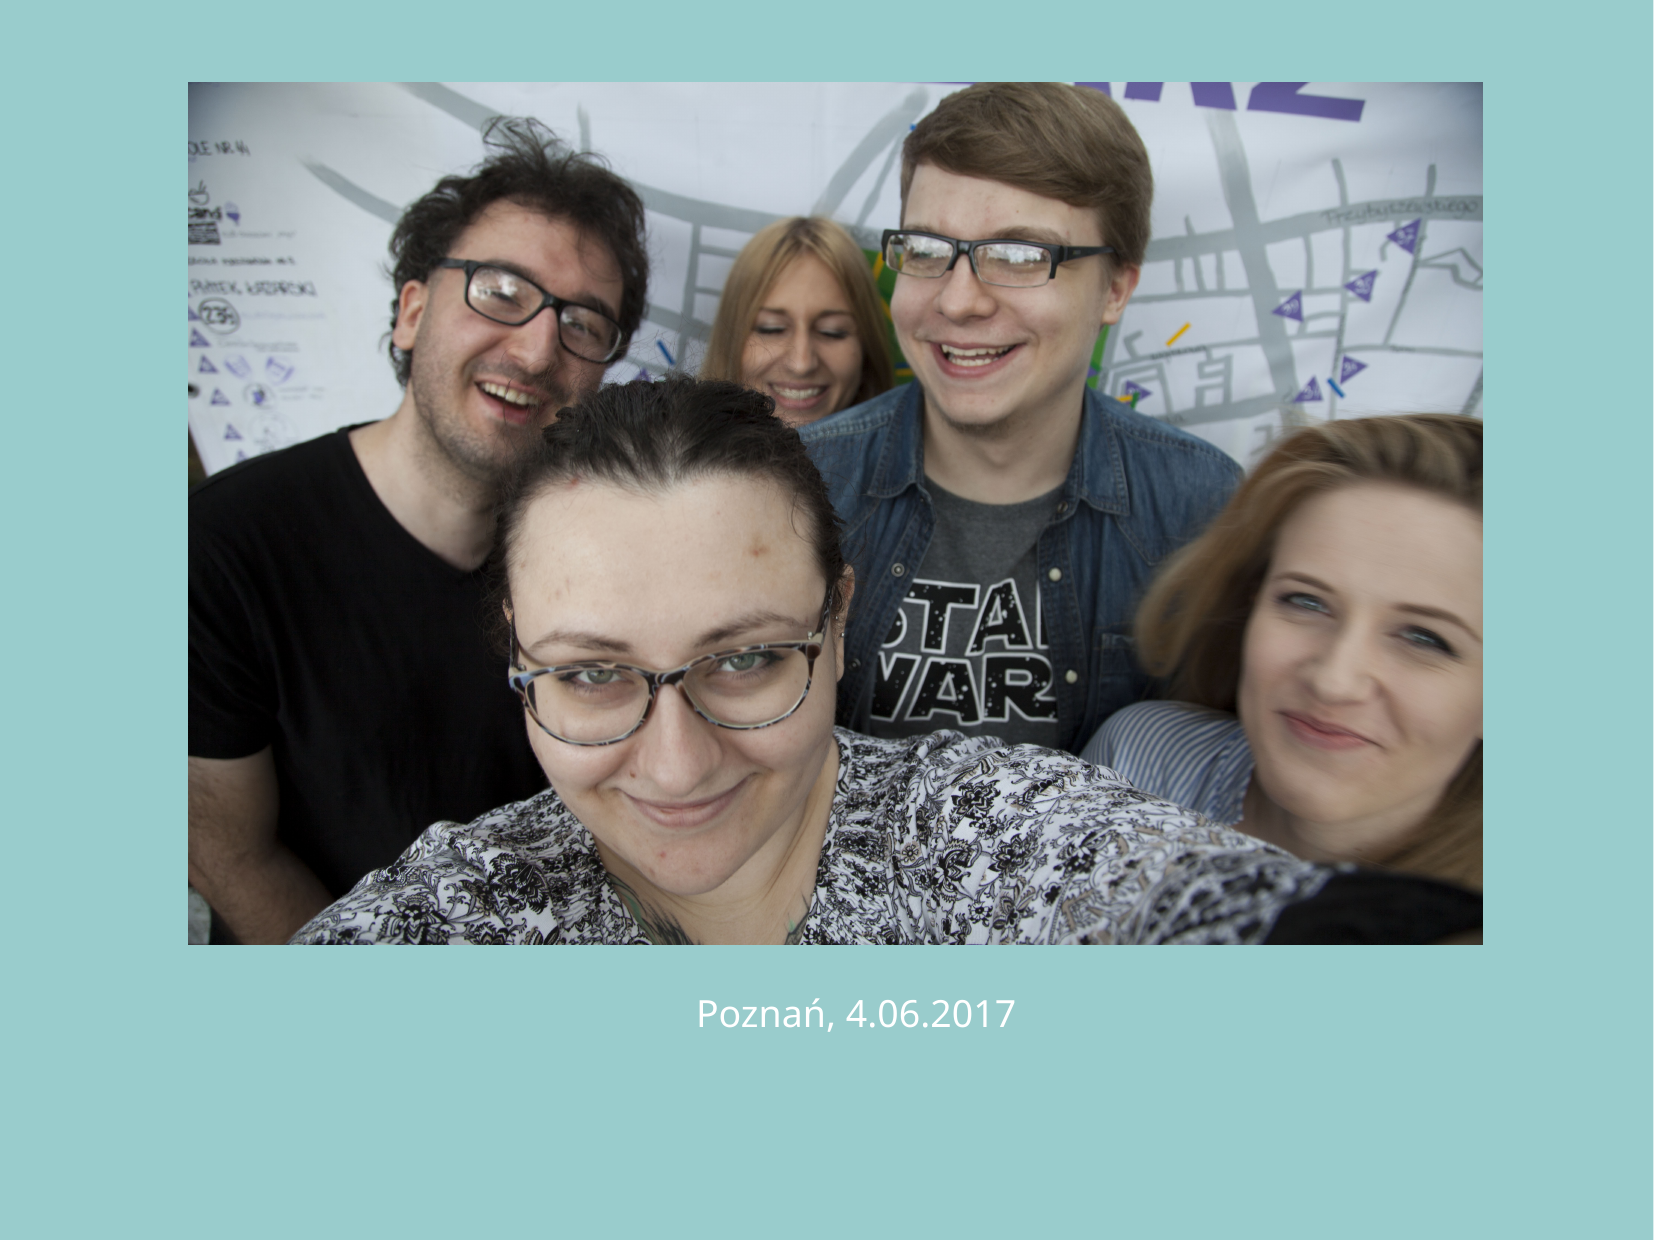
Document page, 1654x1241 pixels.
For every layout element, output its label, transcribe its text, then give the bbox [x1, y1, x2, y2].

picture [188, 82, 1483, 945]
text_box Poznań, 4.06.2017 [519, 980, 1193, 1041]
